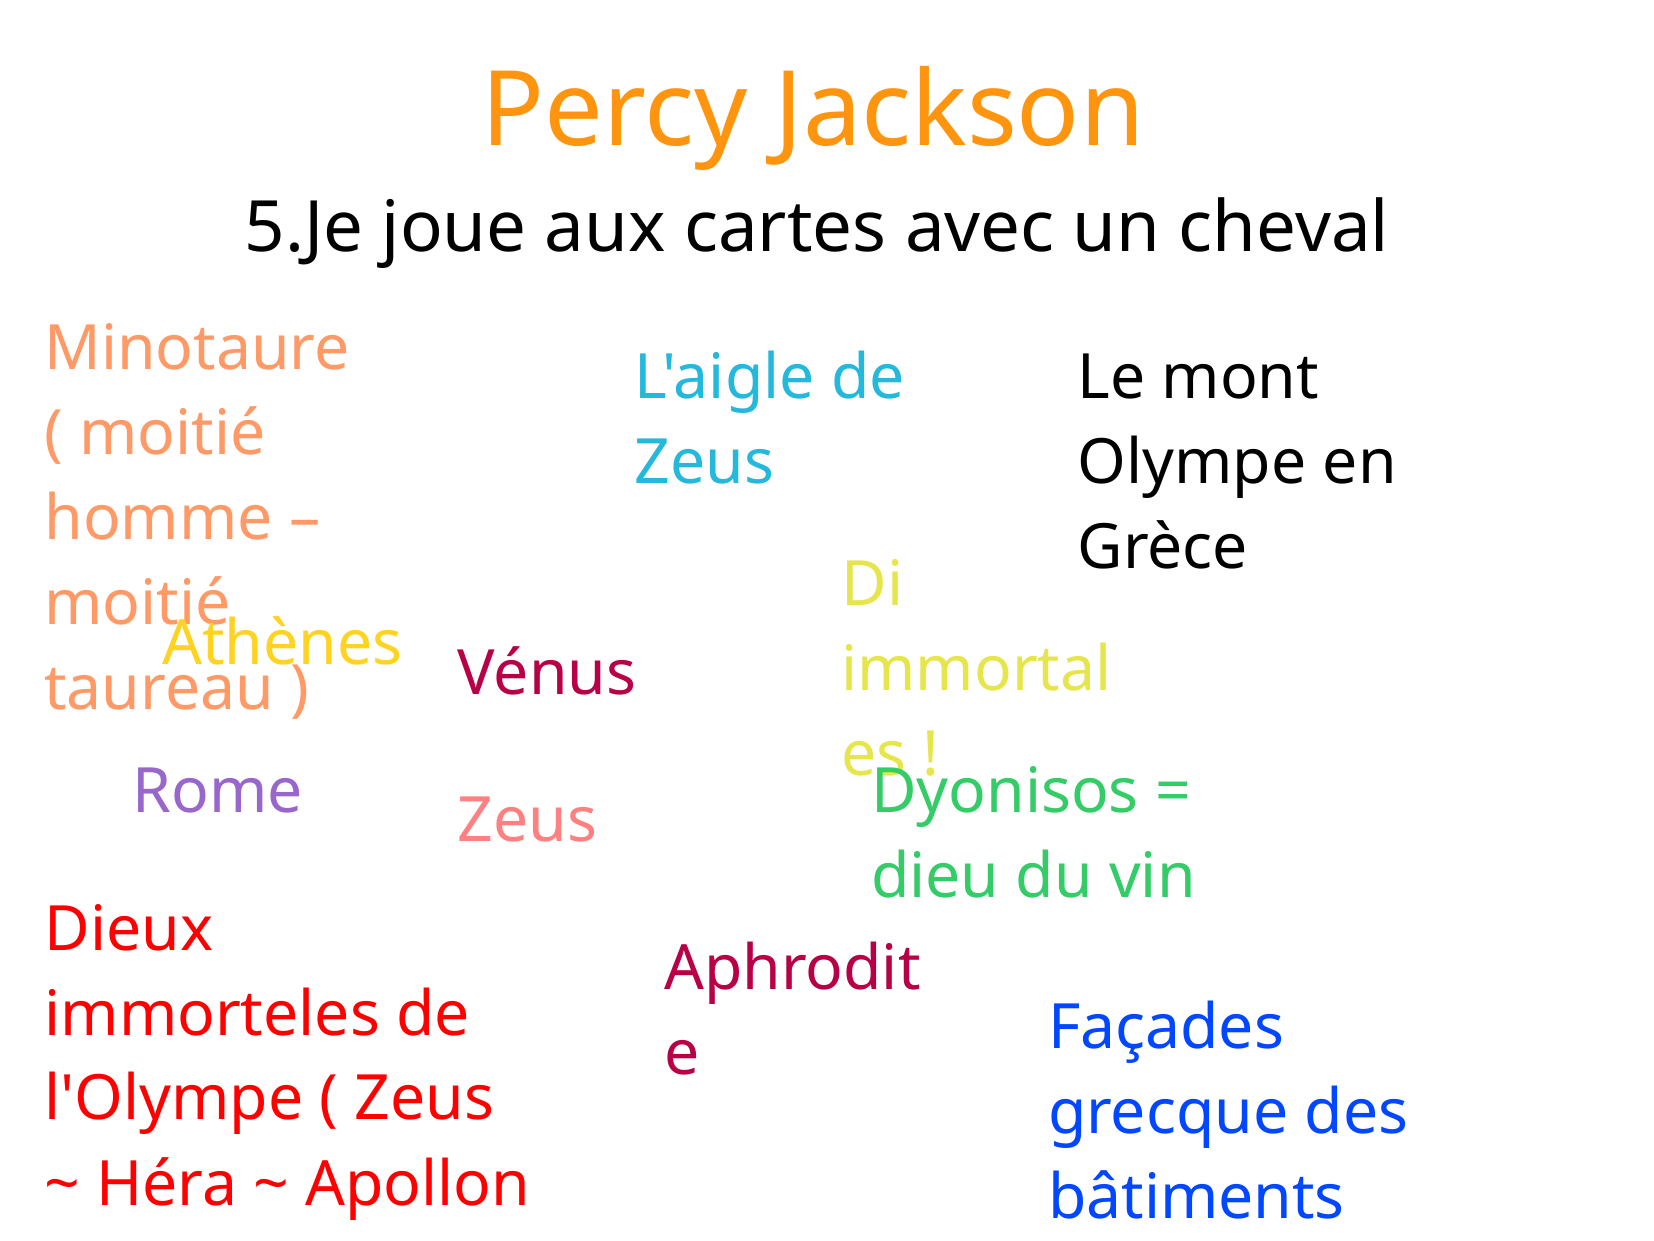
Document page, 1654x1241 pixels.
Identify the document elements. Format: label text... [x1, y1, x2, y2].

text_box Dieux immorteles de l'Olympe ( Zeus ~ Héra ~ Apollon ) [29, 876, 562, 1211]
text_box Rome [118, 738, 414, 829]
text_box Façades grecque des bâtiments [1033, 974, 1536, 1141]
title Percy Jackson 5.Je joue aux cartes avec un cheval [82, 30, 1571, 276]
text_box Le mont Olympe en Grèce [1062, 324, 1536, 492]
text_box Minotaure ( moitié homme – moitié taureau ) [29, 295, 473, 538]
text_box Athènes [147, 590, 562, 682]
text_box Zeus [442, 767, 650, 859]
text_box Vénus [442, 620, 768, 711]
text_box Dyonisos = dieu du vin [856, 738, 1270, 905]
text_box Di immortales ! [826, 531, 1152, 698]
text_box L'aigle de Zeus [620, 324, 975, 492]
text_box Aphrodite [649, 915, 945, 1006]
